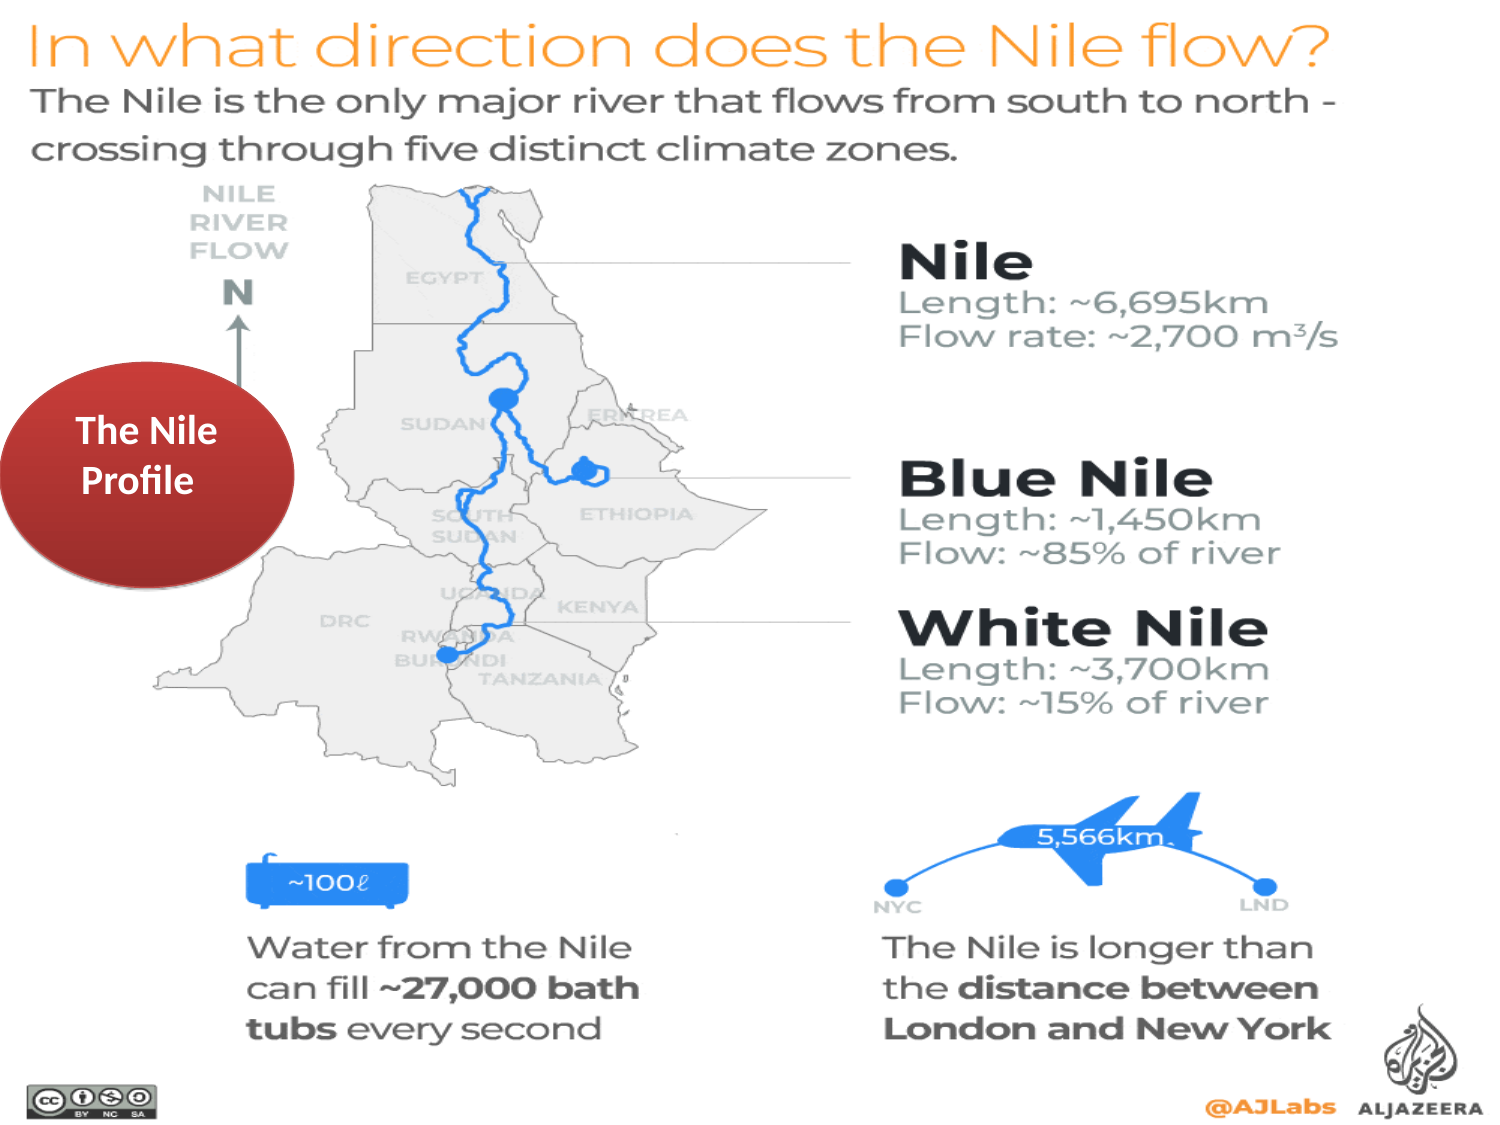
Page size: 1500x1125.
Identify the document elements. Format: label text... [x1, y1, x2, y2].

text_box The Nile Profile [0, 362, 294, 588]
picture [0, 0, 1500, 1125]
